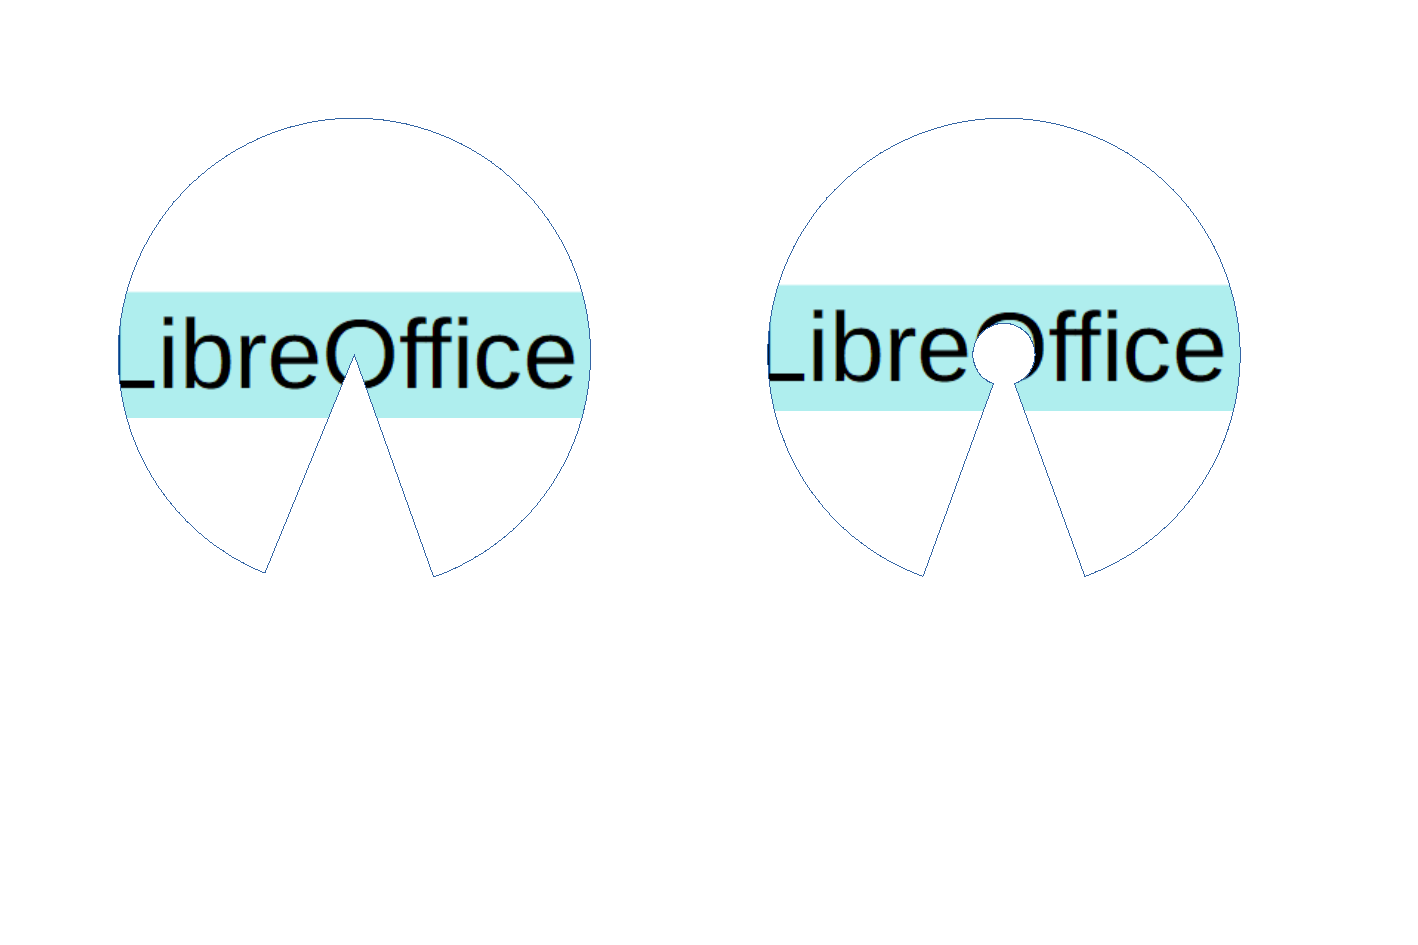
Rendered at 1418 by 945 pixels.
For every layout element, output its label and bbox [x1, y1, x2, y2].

text_box [767, 118, 1241, 577]
text_box [118, 118, 591, 577]
